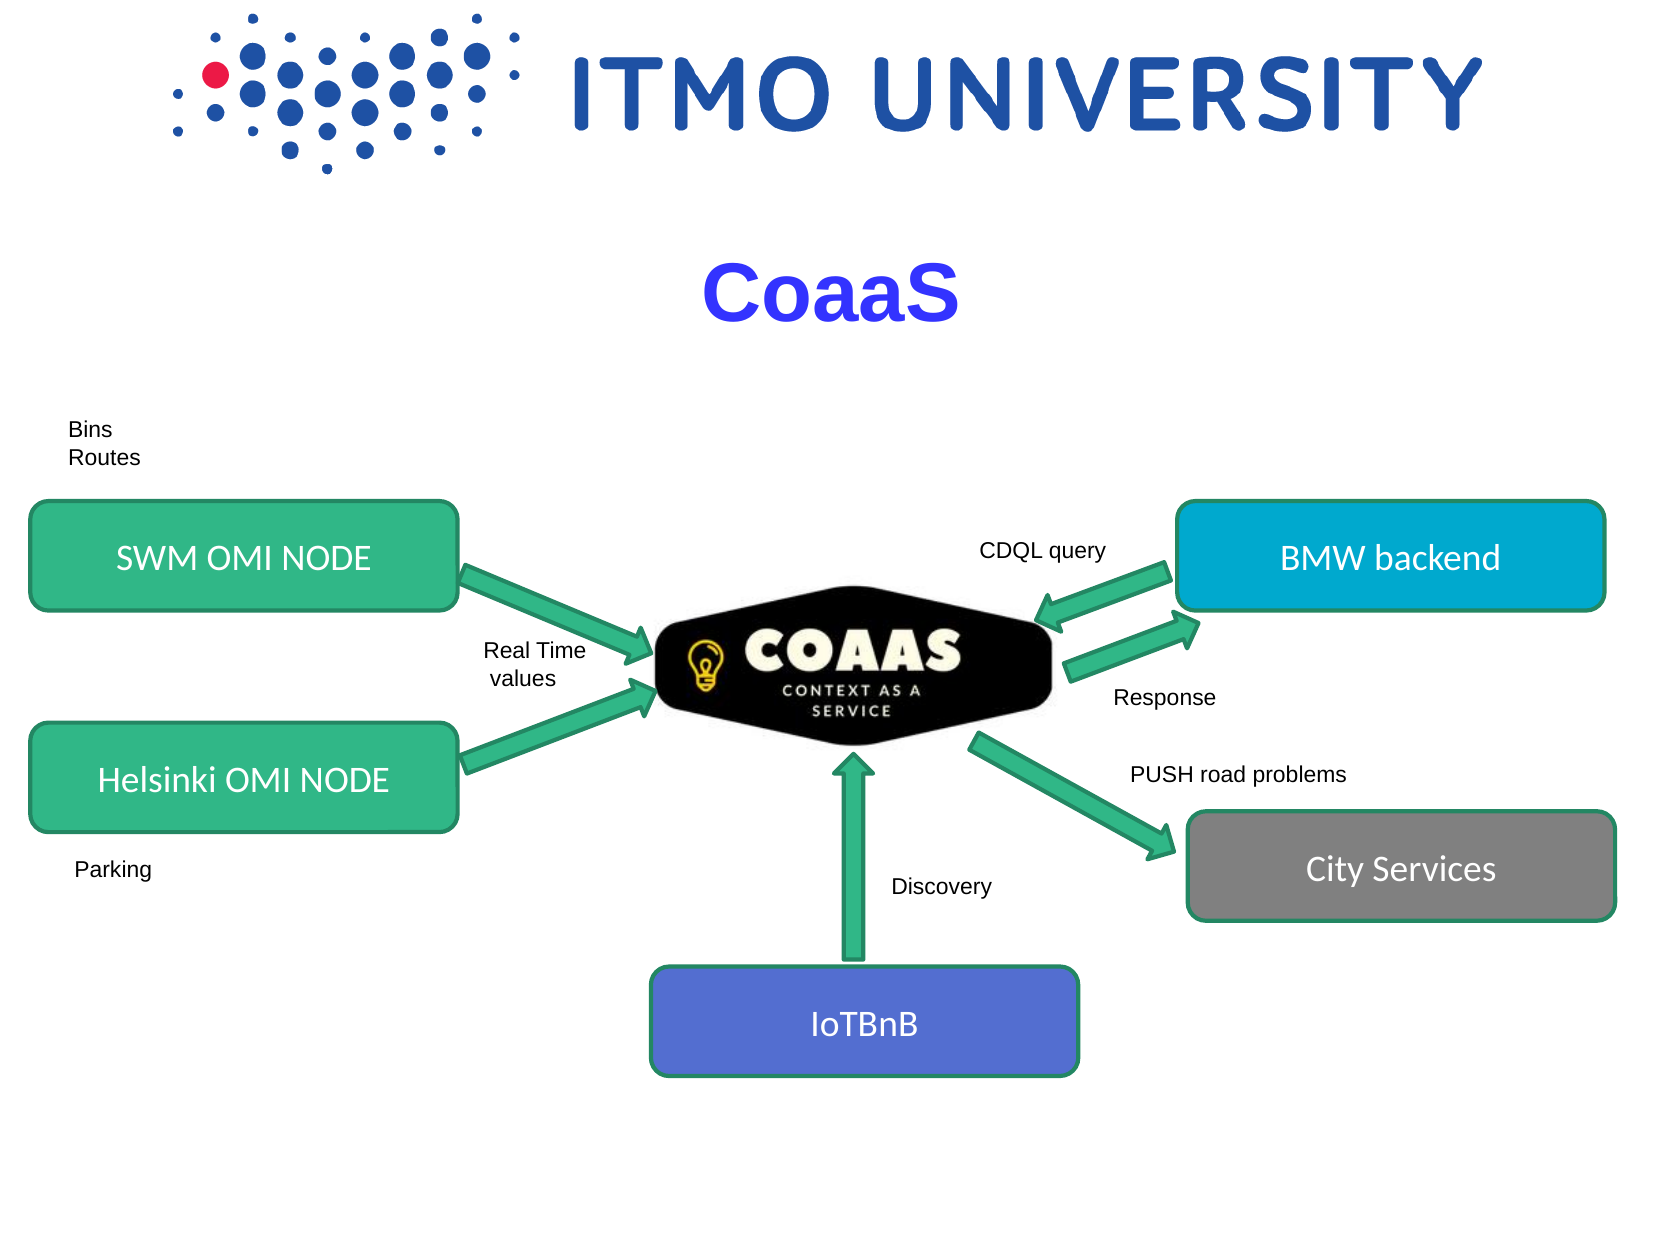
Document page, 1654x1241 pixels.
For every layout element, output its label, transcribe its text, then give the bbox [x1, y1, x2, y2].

text_box PUSH road problems [1115, 752, 1362, 795]
text_box BMW backend [1177, 501, 1605, 611]
text_box City Services [1187, 811, 1616, 921]
title CoaaS [28, 306, 1635, 376]
text_box [1036, 562, 1171, 632]
text_box SWM OMI NODE [30, 501, 458, 611]
text_box Bins Routes [53, 407, 156, 478]
text_box Parking [59, 846, 168, 890]
picture [0, 0, 1654, 306]
text_box [1063, 611, 1199, 682]
text_box IoTBnB [650, 966, 1079, 1077]
text_box Real Time values [468, 628, 602, 699]
text_box [833, 753, 874, 960]
text_box [457, 564, 652, 664]
picture [624, 570, 1079, 768]
text_box Discovery [876, 864, 1008, 907]
text_box CDQL query [964, 527, 1122, 571]
text_box [969, 732, 1175, 860]
text_box [459, 679, 656, 774]
text_box Helsinki OMI NODE [30, 722, 458, 833]
text_box Response [1098, 675, 1232, 718]
